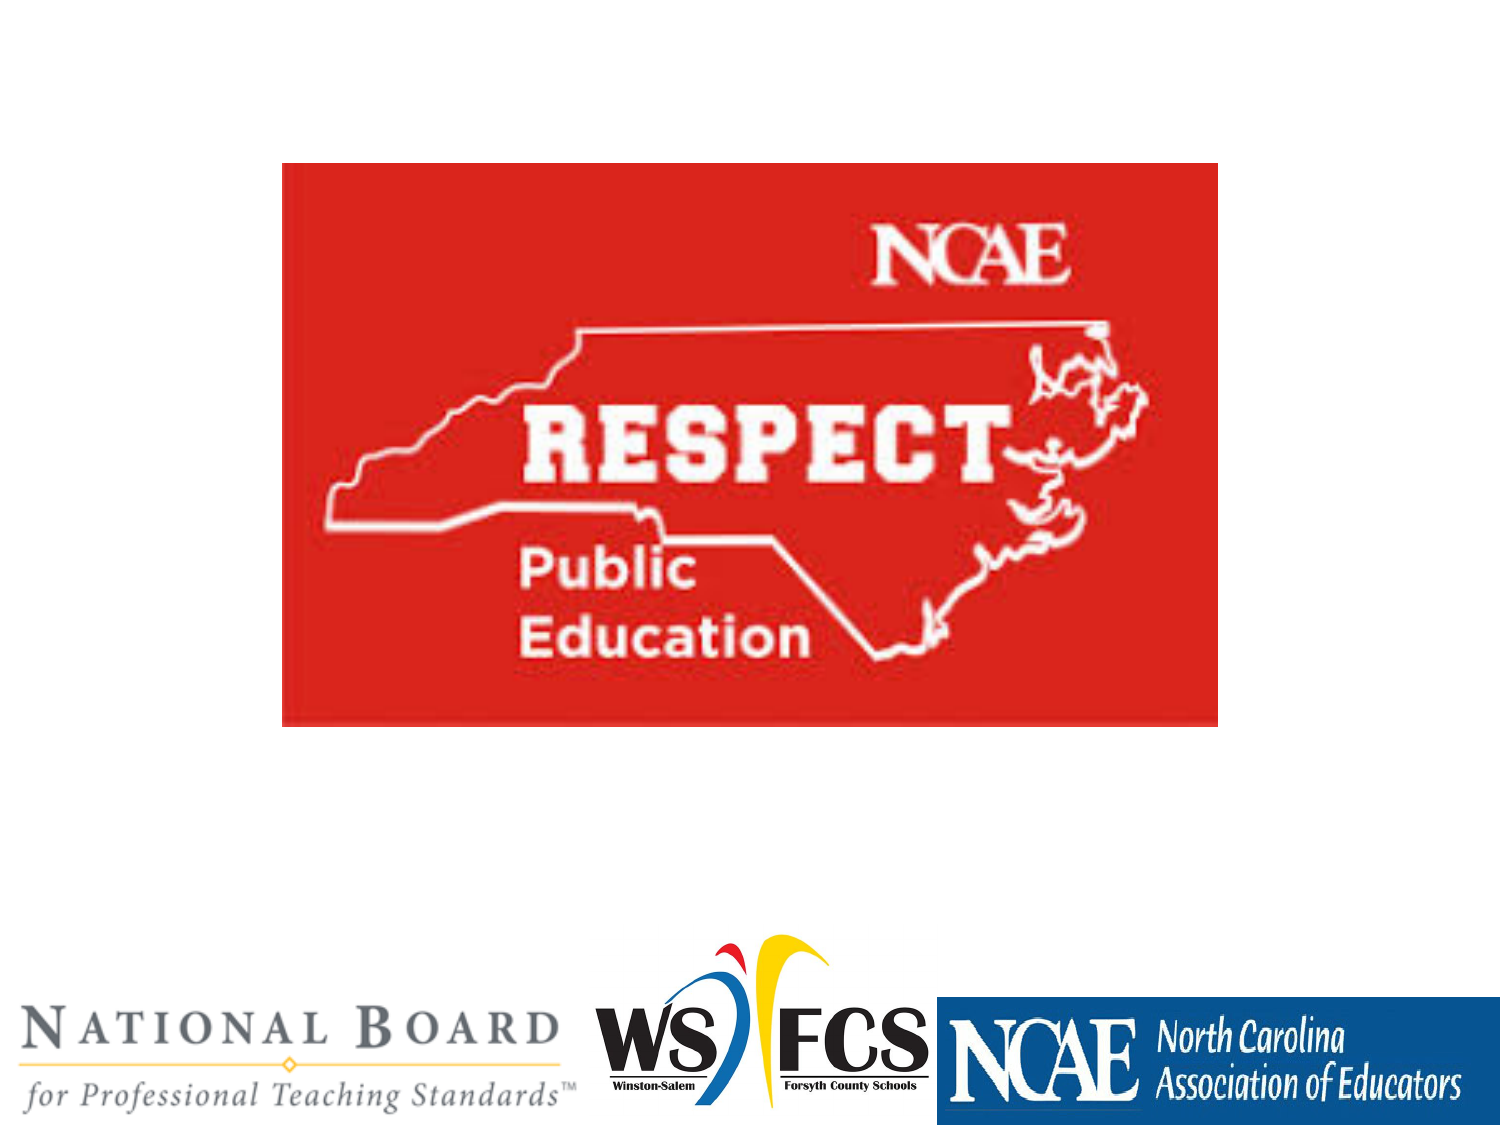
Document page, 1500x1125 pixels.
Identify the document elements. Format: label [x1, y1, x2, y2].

picture [0, 924, 1500, 1125]
picture [282, 163, 1218, 727]
